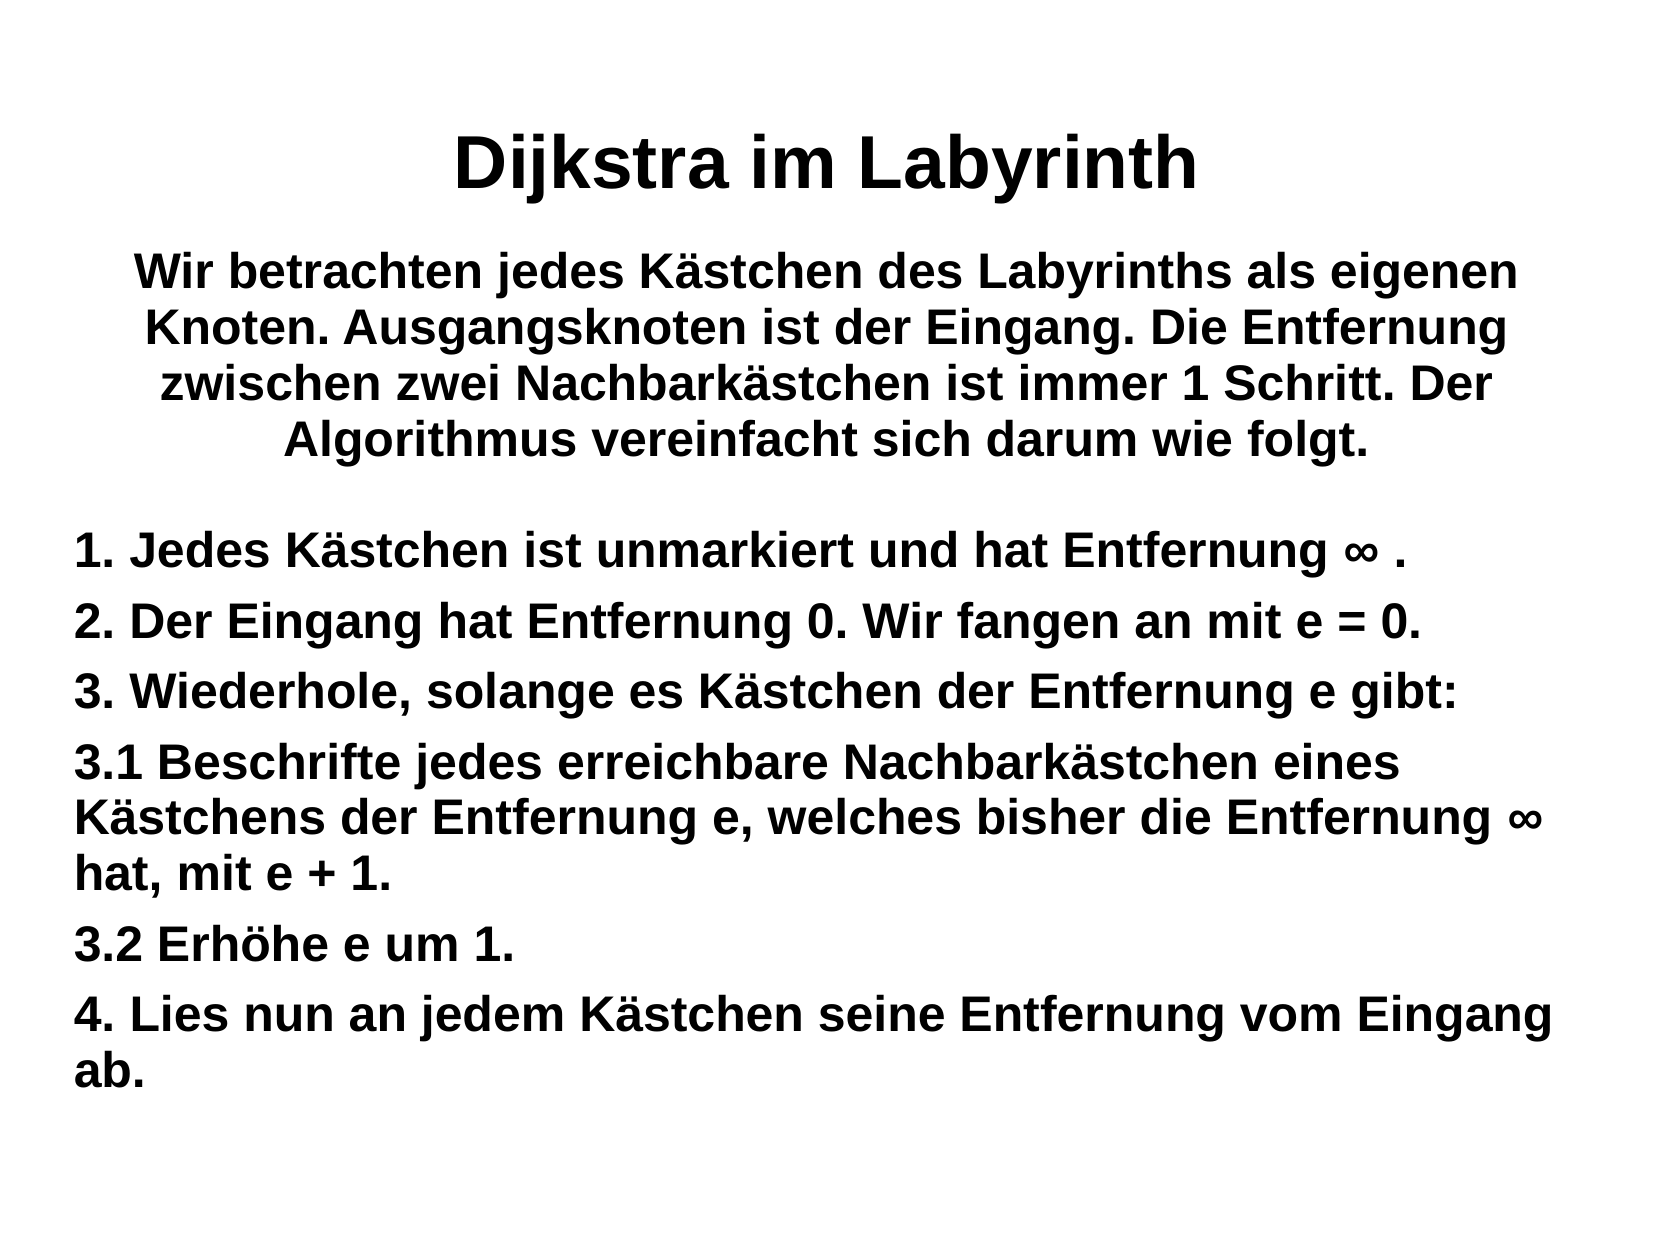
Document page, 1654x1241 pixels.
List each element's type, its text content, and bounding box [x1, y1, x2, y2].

title Dijkstra im Labyrinth [88, 118, 1565, 207]
text_box Wir betrachten jedes Kästchen des Labyrinths als eigenen Knoten. Ausgangsknoten ist der Eingang. Die Entfernung zwischen zwei Nachbarkästchen ist immer 1 Schritt. Der Algorithmus vereinfacht sich darum wie folgt. 1. Jedes Kästchen ist unmarkiert und hat Entfernung ∞ . 2. Der Eingang hat Entfernung 0. Wir fangen an mit e = 0. 3. Wiederhole, solange es Kästchen der Entfernung e gibt: 3.1 Beschrifte jedes erreichbare Nachbarkästchen eines Kästchens der Entfernung e, welches bisher die Entfernung ∞ hat, mit e + 1. 3.2 Erhöhe e um 1. 4. Lies nun an jedem Kästchen seine Entfernung vom Eingang ab. [59, 236, 1595, 1123]
